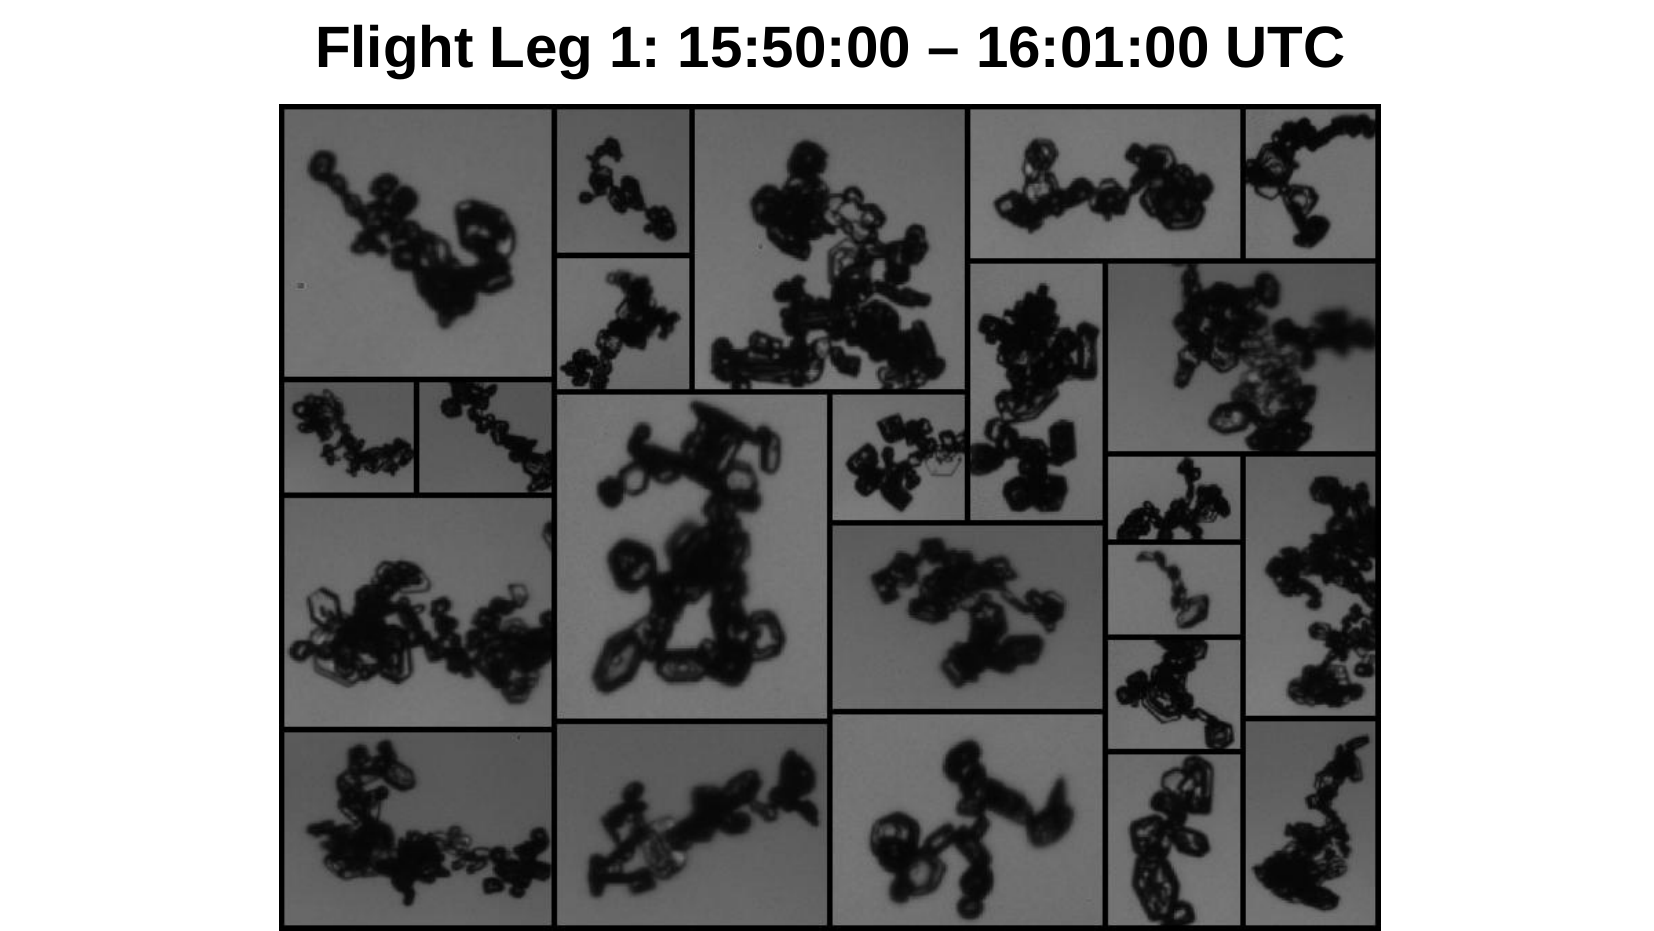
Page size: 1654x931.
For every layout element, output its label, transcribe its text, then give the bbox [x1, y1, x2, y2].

picture [279, 104, 1381, 931]
title Flight Leg 1: 15:50:00 – 16:01:00 UTC [86, 0, 1576, 126]
